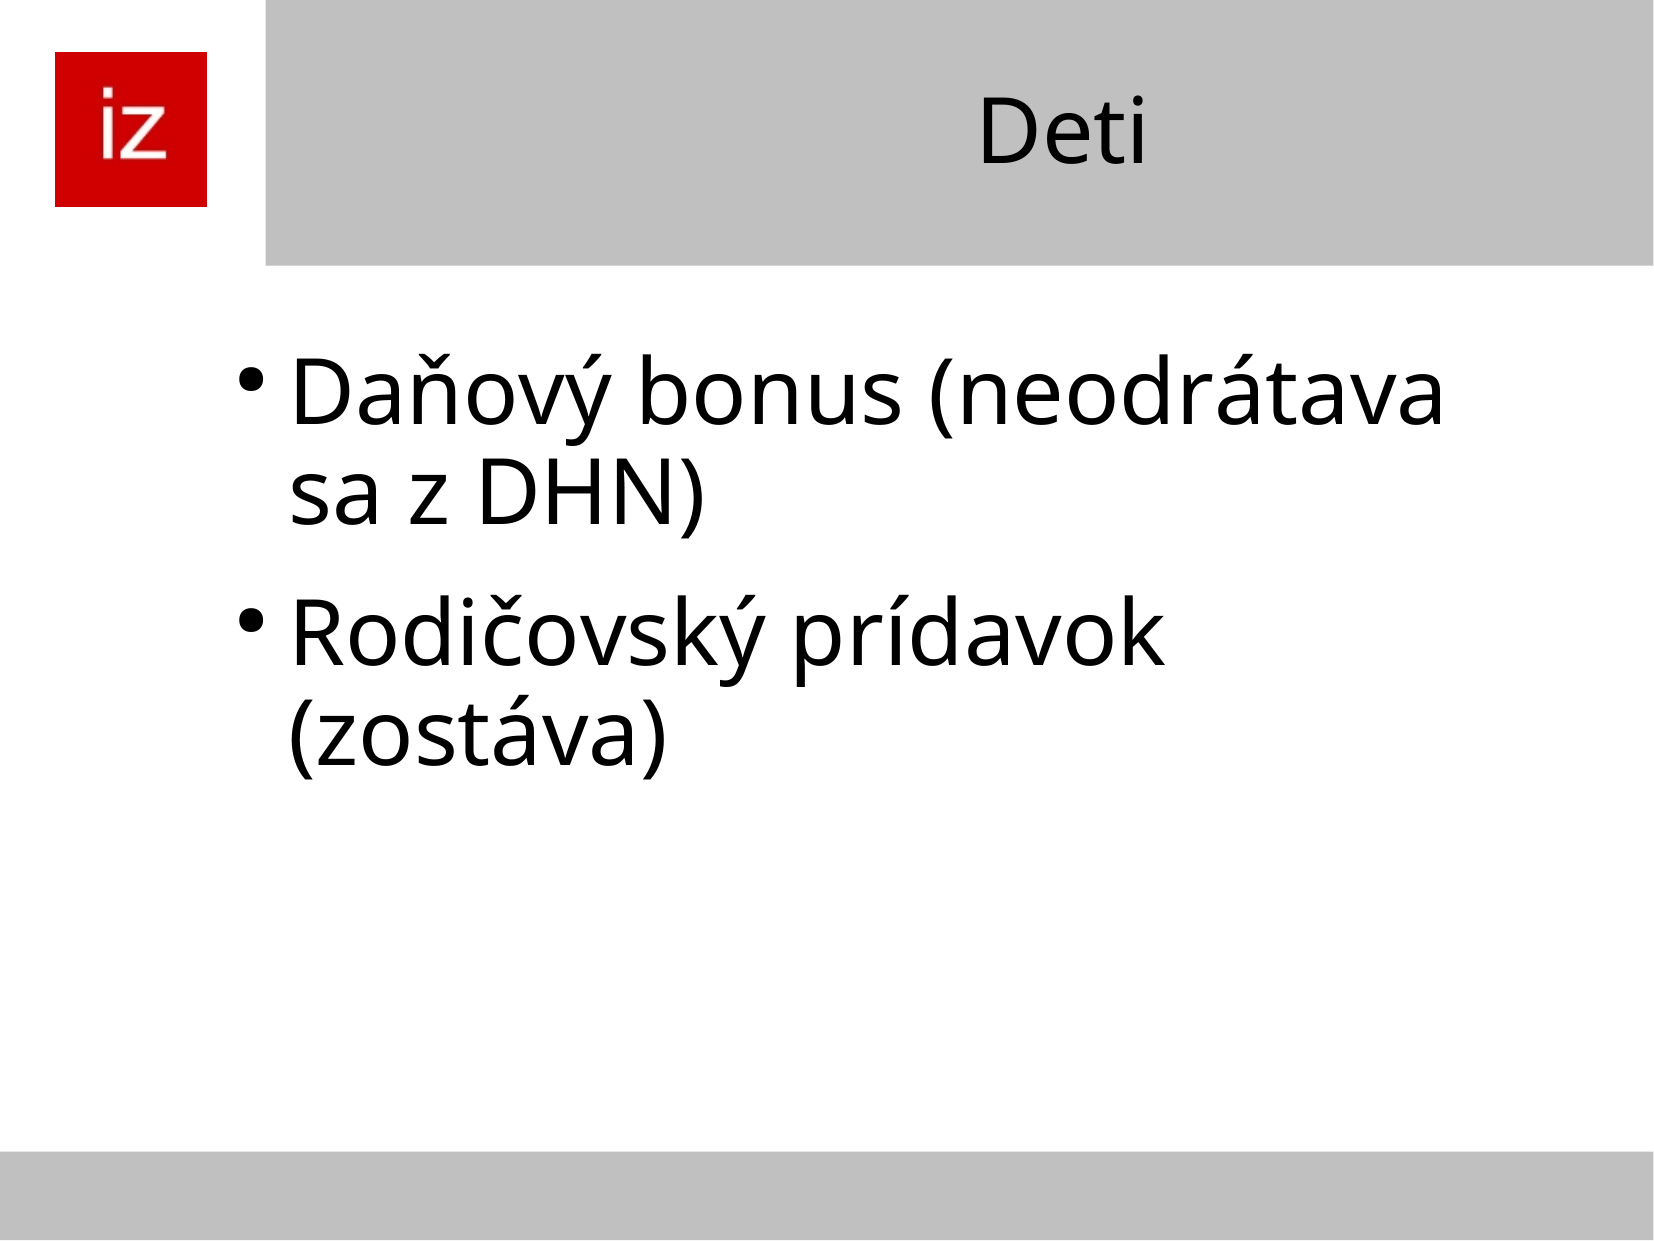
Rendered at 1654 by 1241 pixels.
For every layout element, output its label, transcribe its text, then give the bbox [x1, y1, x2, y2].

title Deti [561, 29, 1565, 237]
picture [55, 52, 207, 207]
list Daňový bonus (neodrátava sa z DHN) Rodičovský prídavok (zostáva) [121, 344, 1533, 1126]
